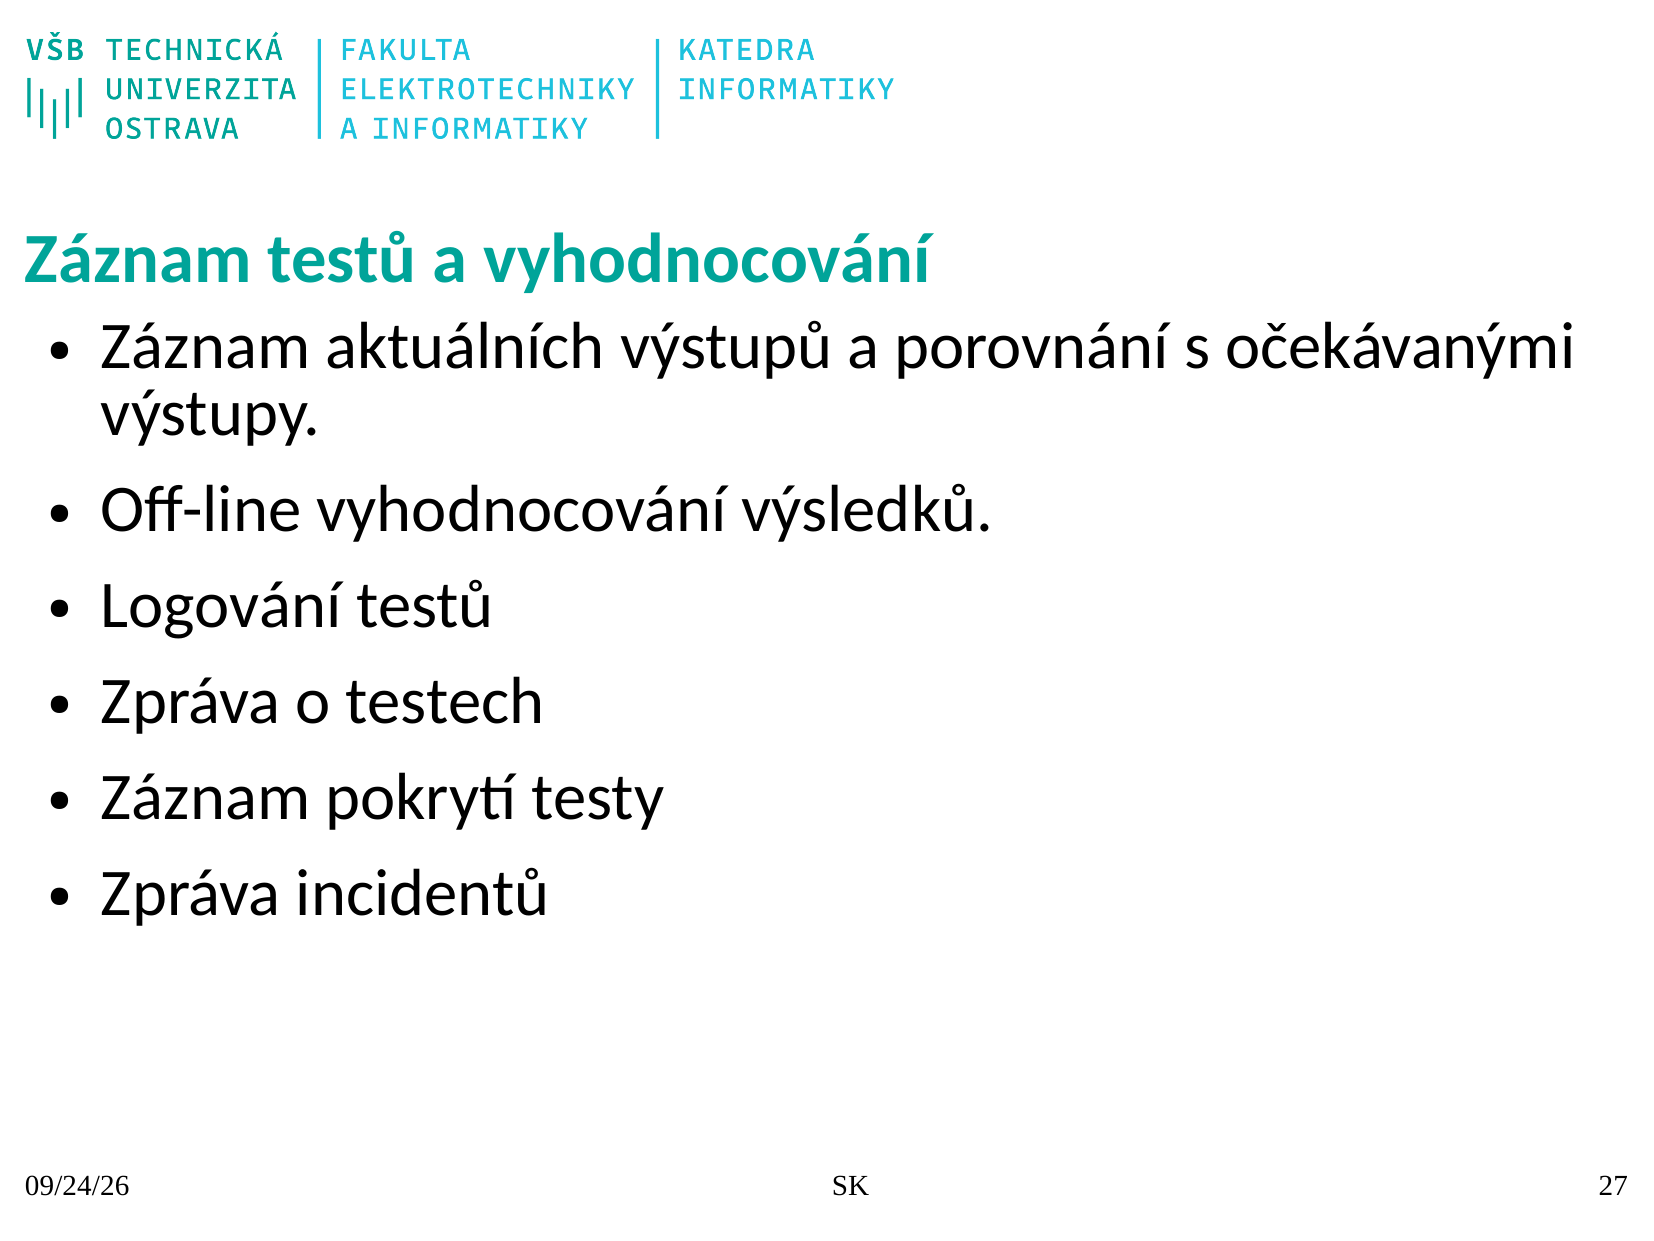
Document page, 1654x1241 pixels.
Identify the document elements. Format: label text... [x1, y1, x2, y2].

picture [26, 31, 894, 139]
title Záznam testů a vyhodnocování [24, 169, 1629, 300]
list Záznam aktuálních výstupů a porovnání s očekávanými výstupy. Off-line vyhodnocování výsledků. Logování testů Zpráva o testech Záznam pokrytí testy Zpráva incidentů [30, 318, 1629, 1146]
